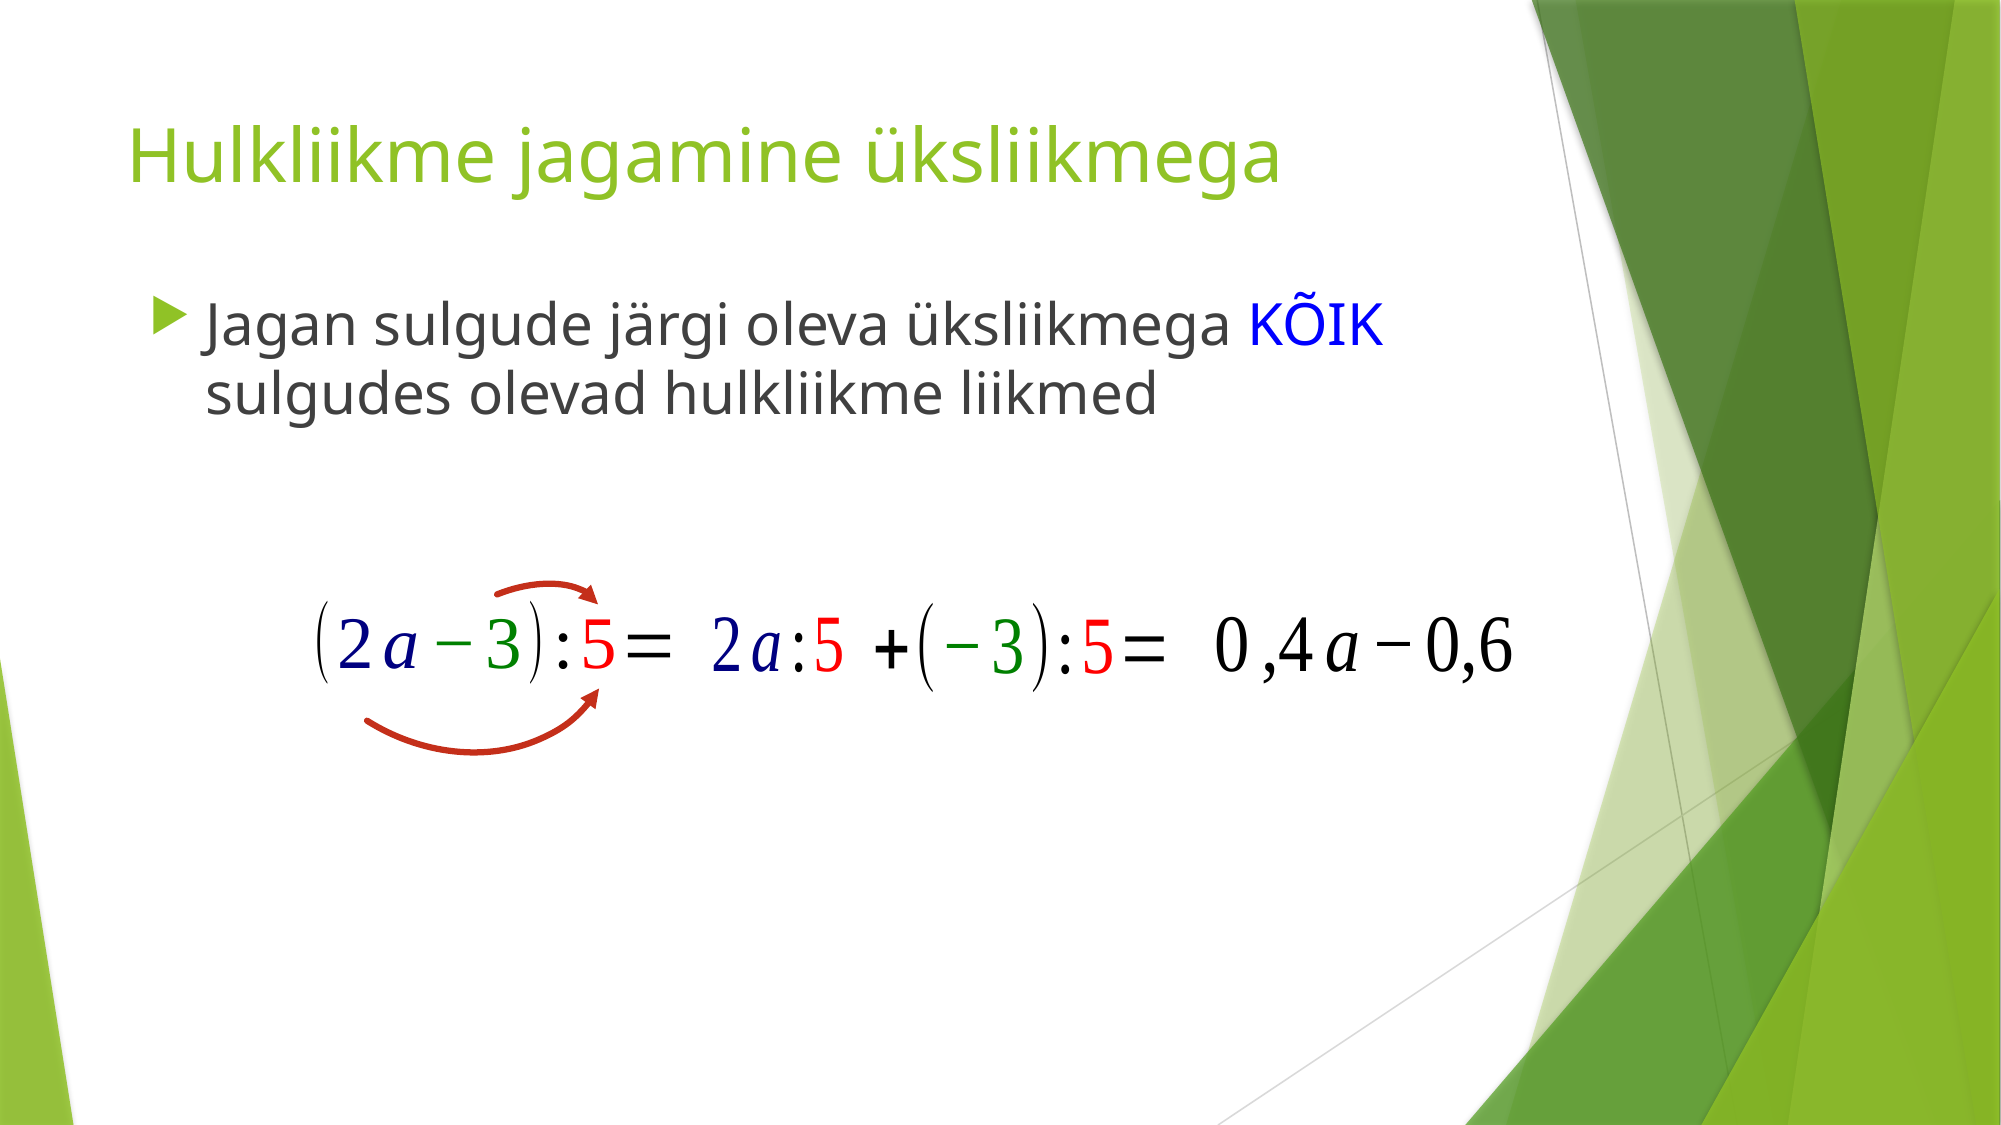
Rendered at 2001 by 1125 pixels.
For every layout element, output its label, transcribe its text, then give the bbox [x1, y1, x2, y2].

list Jagan sulgude järgi oleva üksliikmega KÕIK sulgudes olevad hulkliikme liikmed [134, 279, 1563, 509]
chart [1197, 597, 1533, 689]
title Hulkliikme jagamine üksliikmega [111, 99, 1522, 317]
chart [296, 597, 1190, 697]
